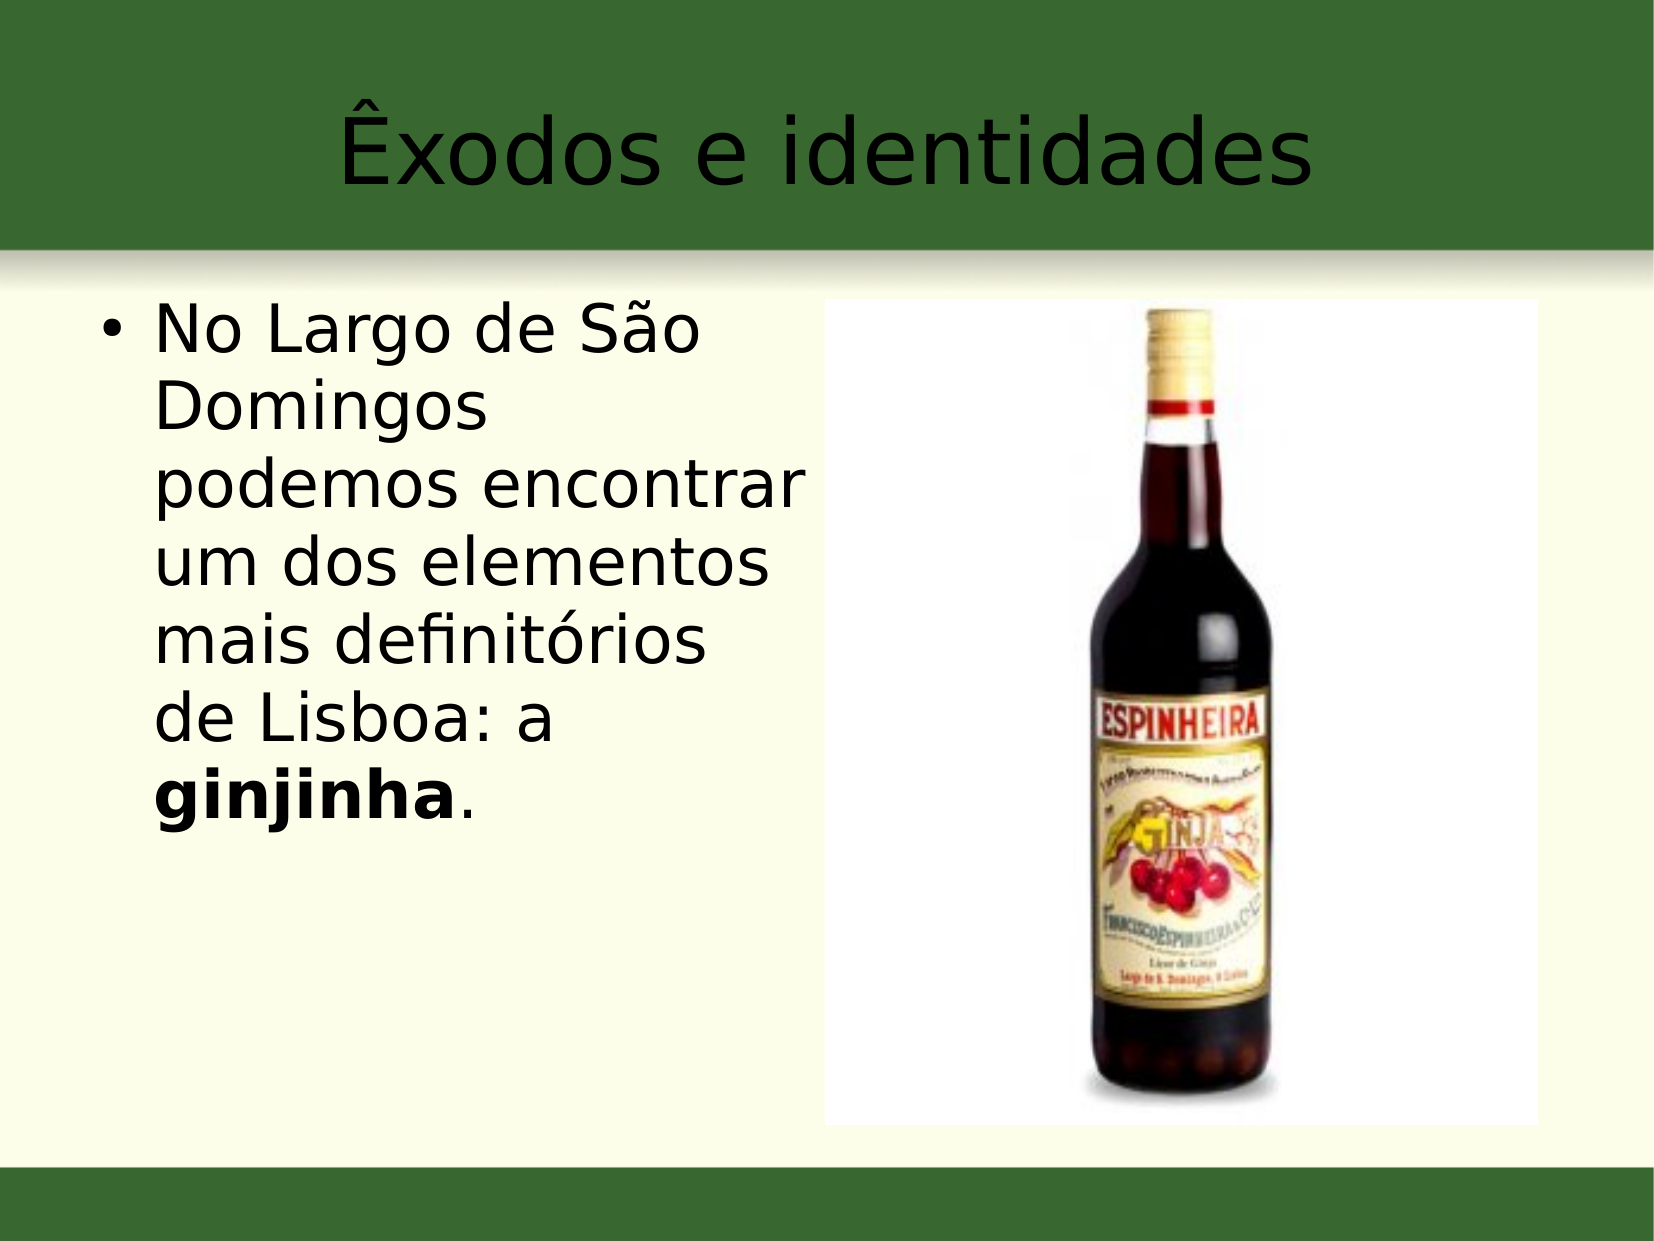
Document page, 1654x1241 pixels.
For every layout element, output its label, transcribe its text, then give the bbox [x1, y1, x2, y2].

title Êxodos e identidades [82, 49, 1571, 257]
picture [0, 0, 1654, 1241]
list No Largo de São Domingos podemos encontrar um dos elementos mais definitórios de Lisboa: a ginjinha. [82, 290, 809, 1109]
